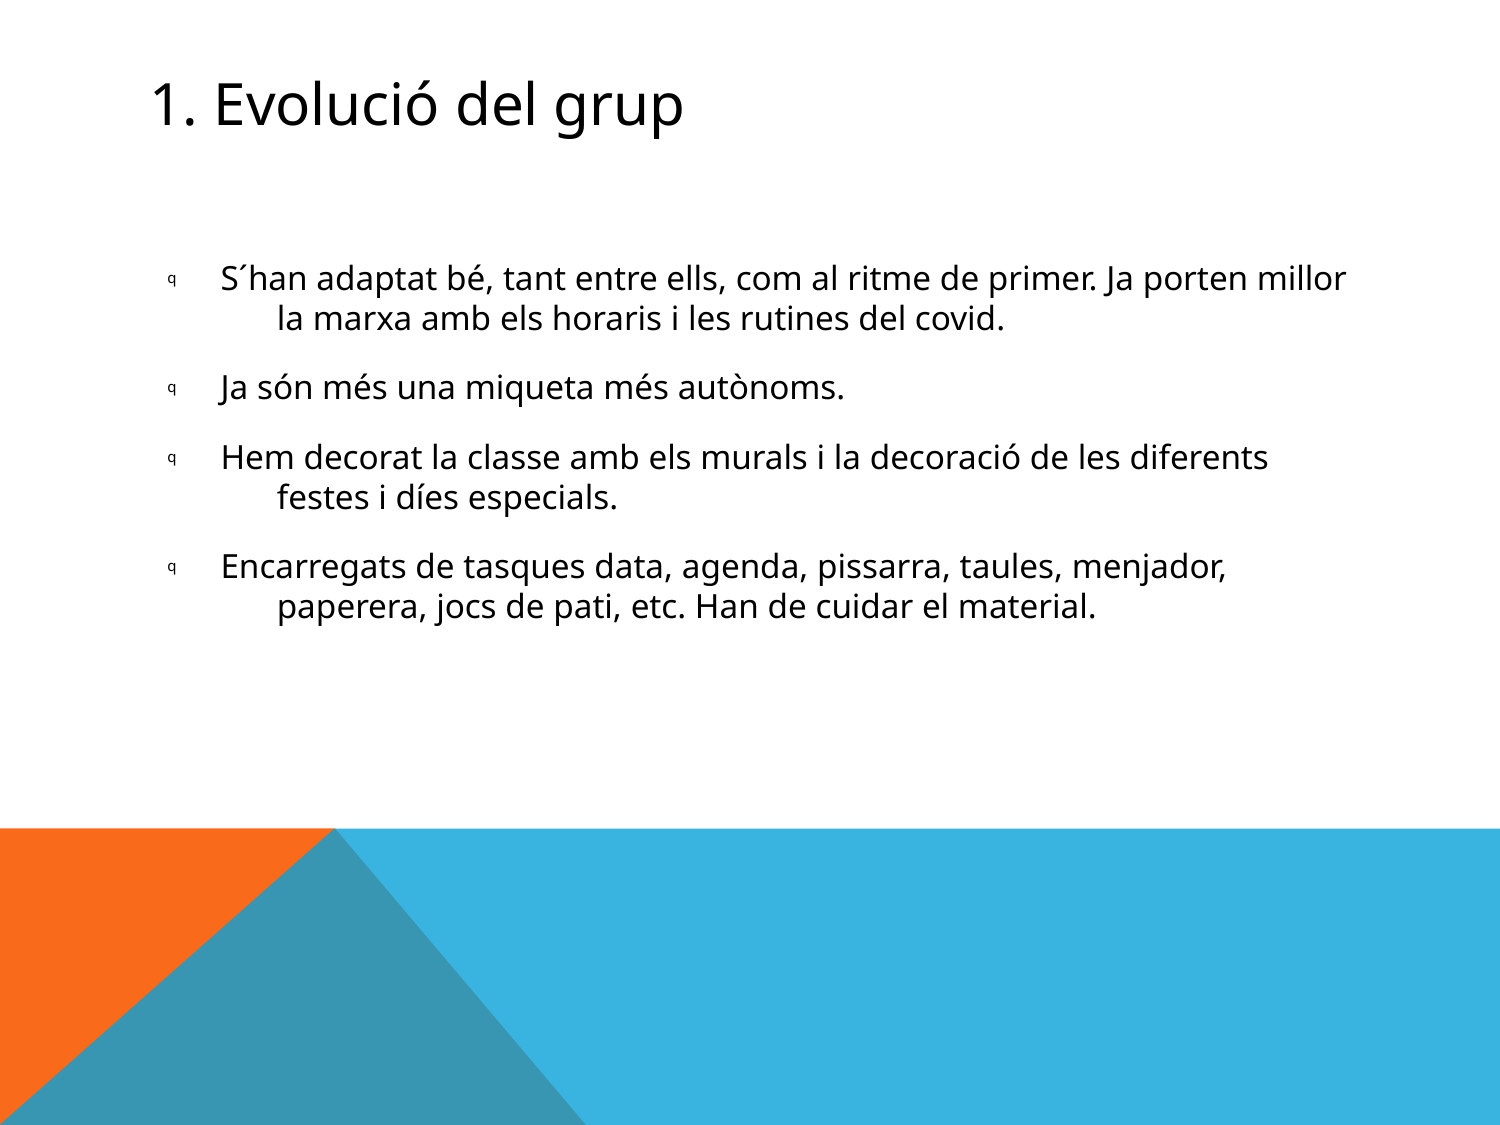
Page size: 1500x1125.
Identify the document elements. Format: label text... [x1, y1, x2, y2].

list S´han adaptat bé, tant entre ells, com al ritme de primer. Ja porten millor la marxa amb els horaris i les rutines del covid. Ja són més una miqueta més autònoms. Hem decorat la classe amb els murals i la decoració de les diferents festes i díes especials. Encarregats de tasques data, agenda, pissarra, taules, menjador, paperera, jocs de pati, etc. Han de cuidar el material. [135, 180, 1369, 768]
title 1. Evolució del grup [135, 60, 1369, 150]
